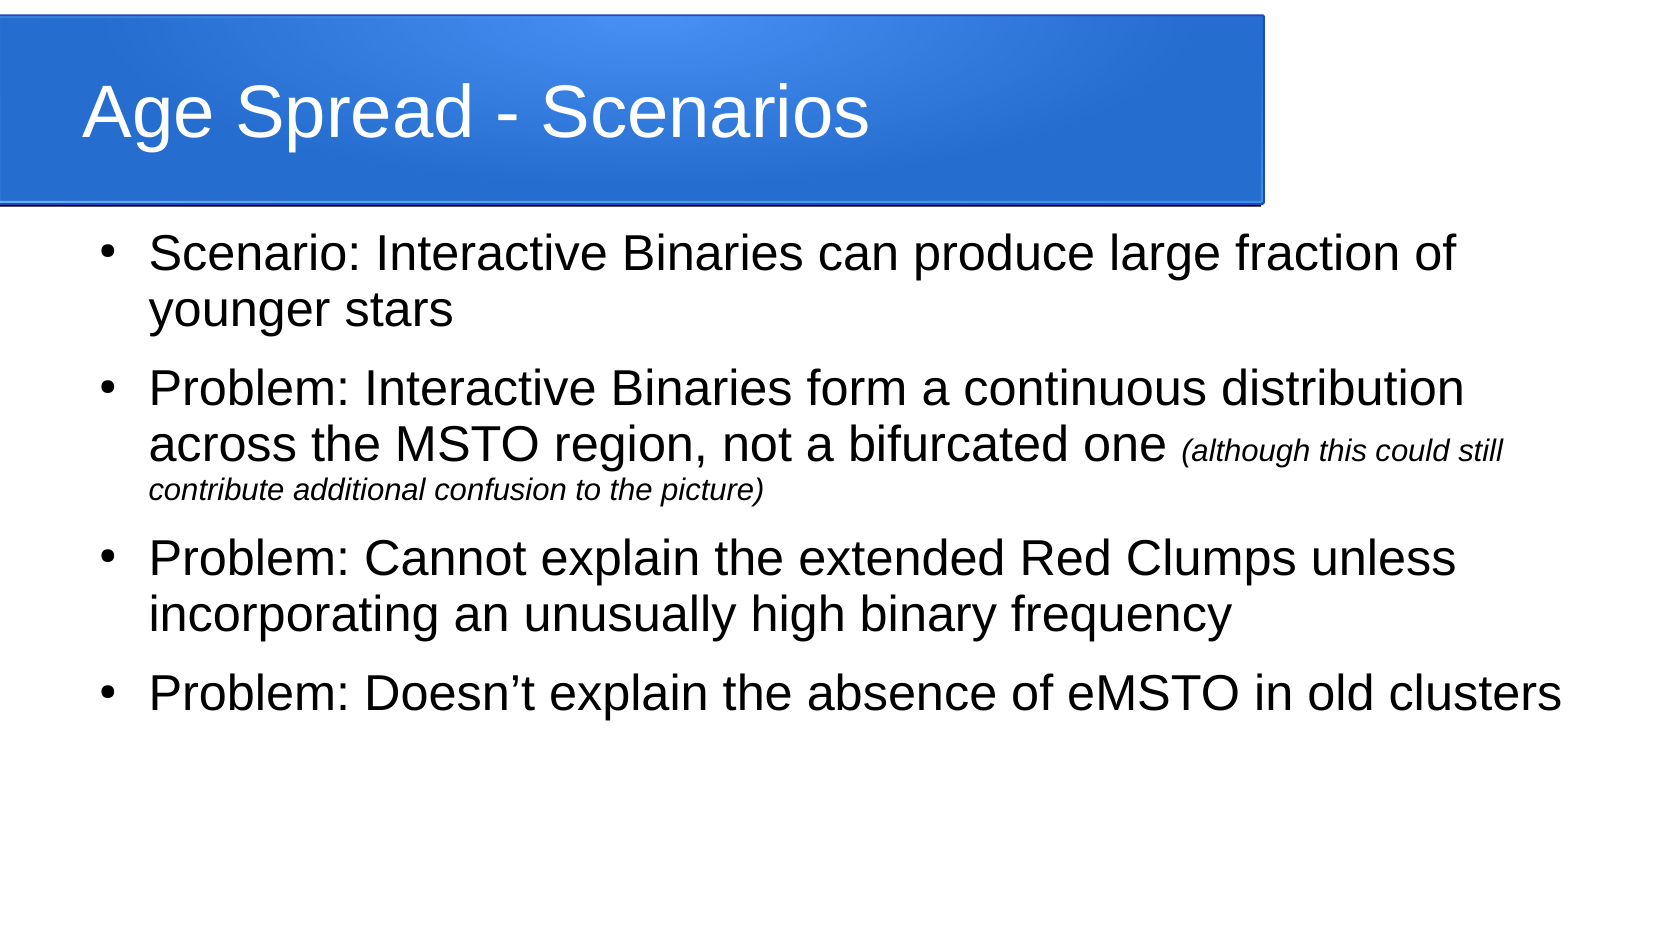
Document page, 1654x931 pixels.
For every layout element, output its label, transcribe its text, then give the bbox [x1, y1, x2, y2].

title Age Spread - Scenarios [82, 35, 1235, 189]
list Scenario: Interactive Binaries can produce large fraction of younger stars Problem: Interactive Binaries form a continuous distribution across the MSTO region, not a bifurcated one (although this could still contribute additional confusion to the picture) Problem: Cannot explain the extended Red Clumps unless incorporating an unusually high binary frequency Problem: Doesn’t explain the absence of eMSTO in old clusters [82, 224, 1571, 764]
